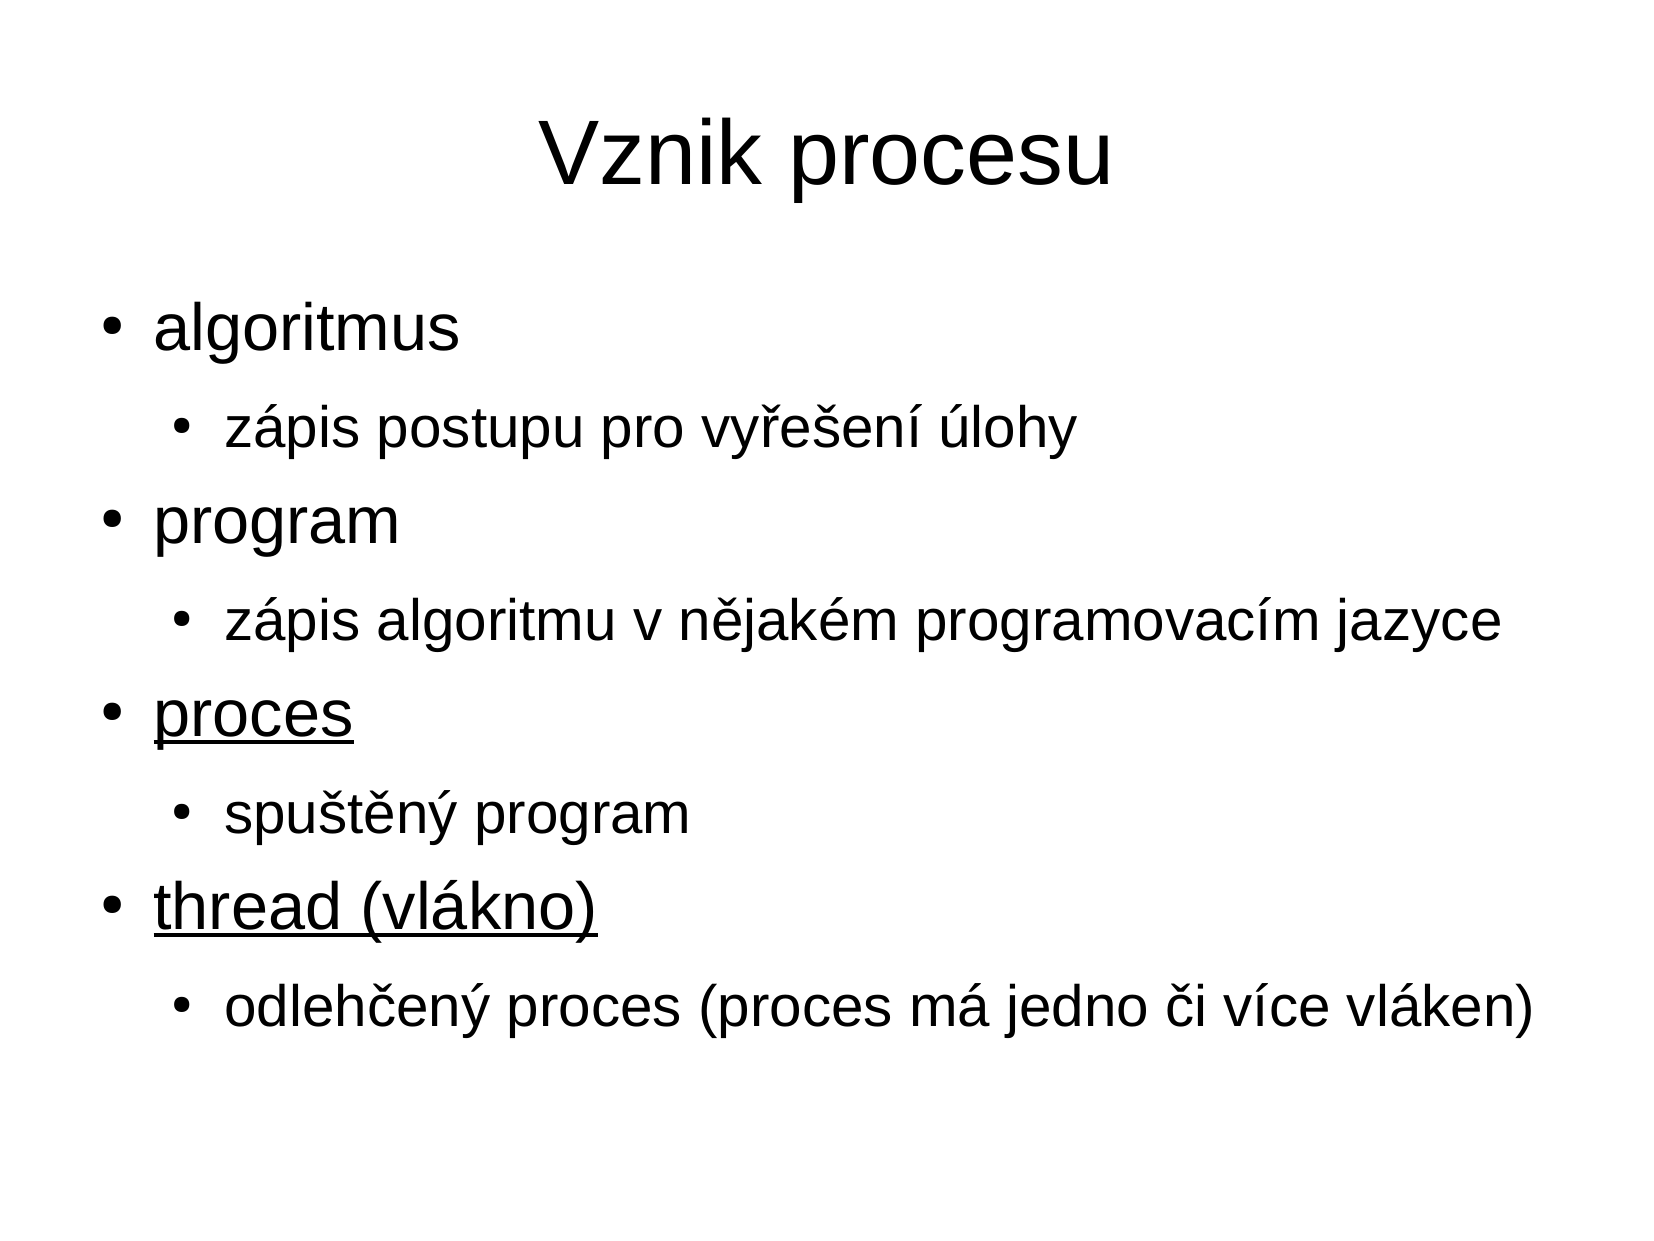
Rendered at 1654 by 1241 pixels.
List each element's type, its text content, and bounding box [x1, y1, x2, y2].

title Vznik procesu [82, 56, 1571, 250]
list algoritmus zápis postupu pro vyřešení úlohy program zápis algoritmu v nějakém programovacím jazyce proces spuštěný program thread (vlákno) odlehčený proces (proces má jedno či více vláken) [82, 290, 1571, 1094]
